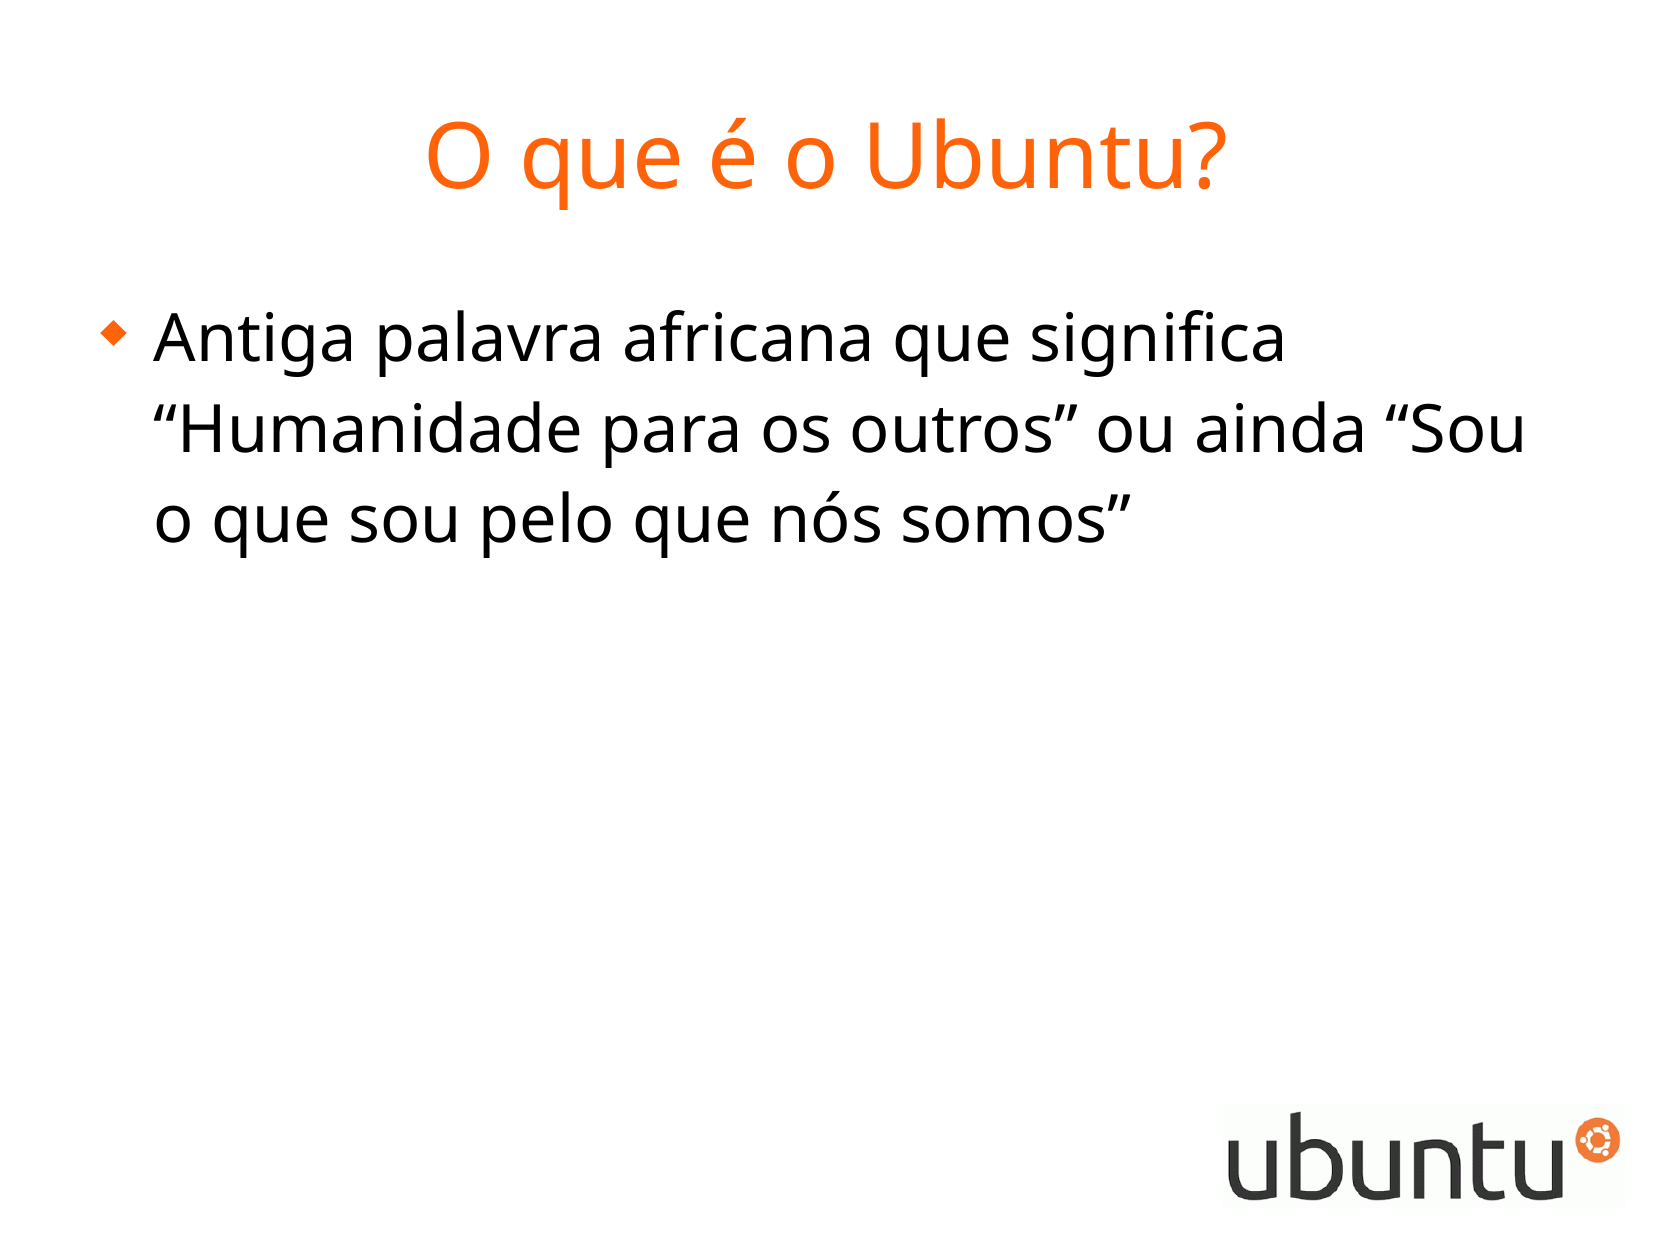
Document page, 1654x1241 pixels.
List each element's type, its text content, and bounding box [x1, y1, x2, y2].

picture [1222, 1104, 1625, 1208]
title O que é o Ubuntu? [82, 56, 1571, 250]
list Antiga palavra africana que significa “Humanidade para os outros” ou ainda “Sou o que sou pelo que nós somos” [82, 290, 1571, 1109]
